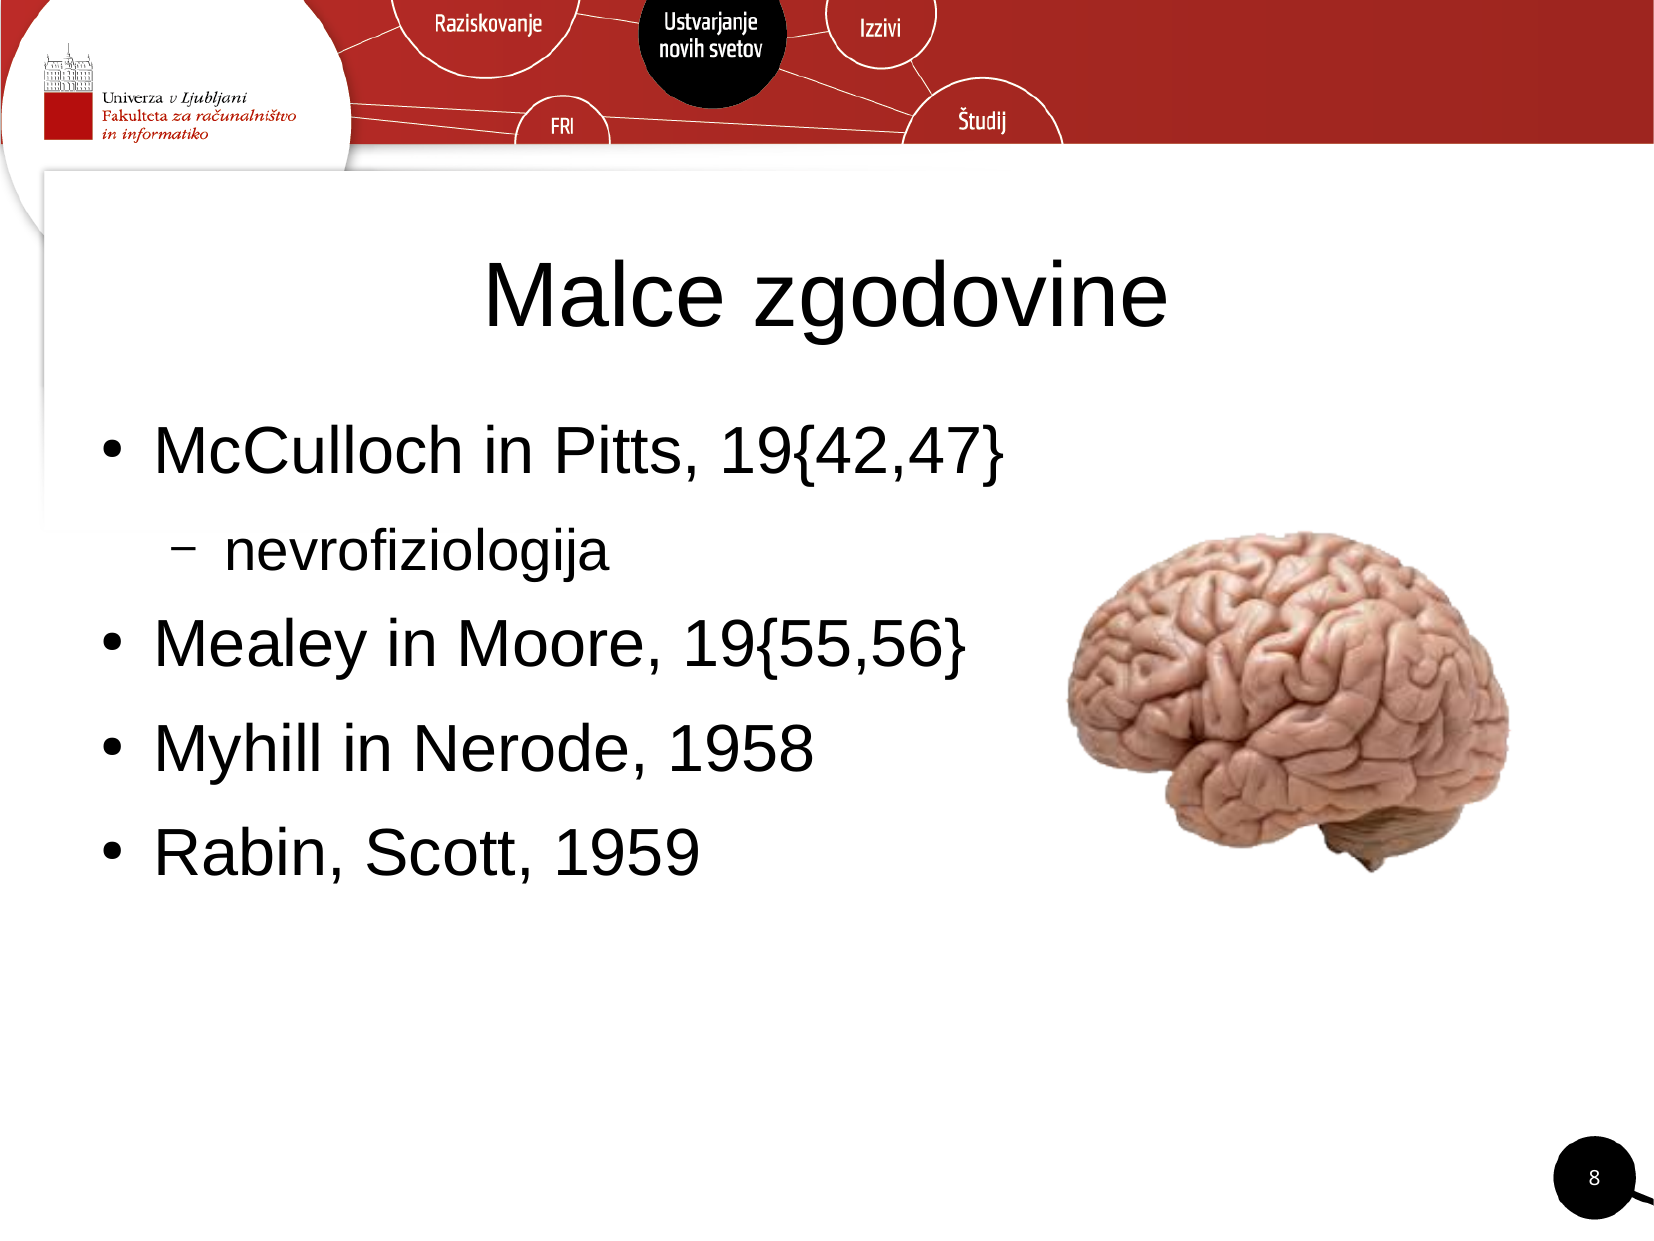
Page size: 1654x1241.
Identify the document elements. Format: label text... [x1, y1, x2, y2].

picture [0, 0, 1654, 1241]
list McCulloch in Pitts, 19{42,47} nevrofiziologija Mealey in Moore, 19{55,56} Myhill in Nerode, 1958 Rabin, Scott, 1959 [82, 413, 1538, 1137]
title Malce zgodovine [82, 191, 1571, 399]
text_box <številka> [1553, 1145, 1636, 1212]
